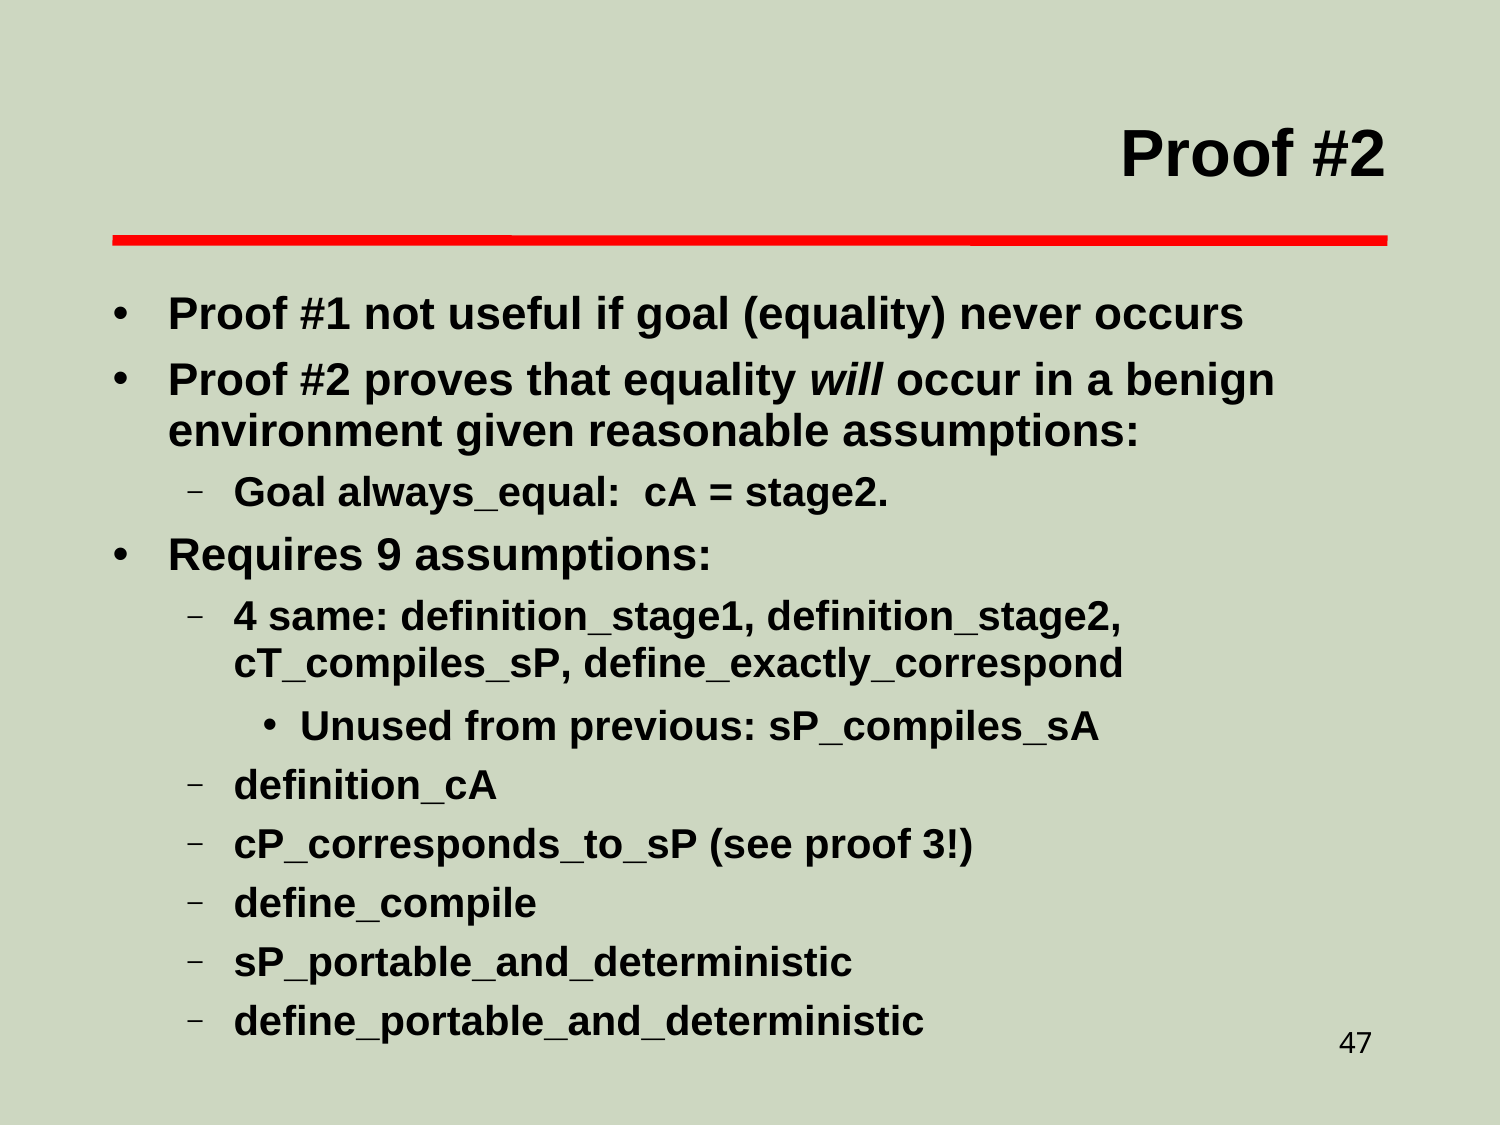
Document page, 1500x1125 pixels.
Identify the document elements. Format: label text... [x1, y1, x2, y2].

title Proof #2 [124, 117, 1387, 192]
list Proof #1 not useful if goal (equality) never occurs Proof #2 proves that equality will occur in a benign environment given reasonable assumptions: Goal always_equal: cA = stage2. Requires 9 assumptions: 4 same: definition_stage1, definition_stage2, cT_compiles_sP, define_exactly_correspond Unused from previous: sP_compiles_sA definition_cA cP_corresponds_to_sP (see proof 3!) define_compile sP_portable_and_deterministic define_portable_and_deterministic [112, 288, 1387, 1088]
